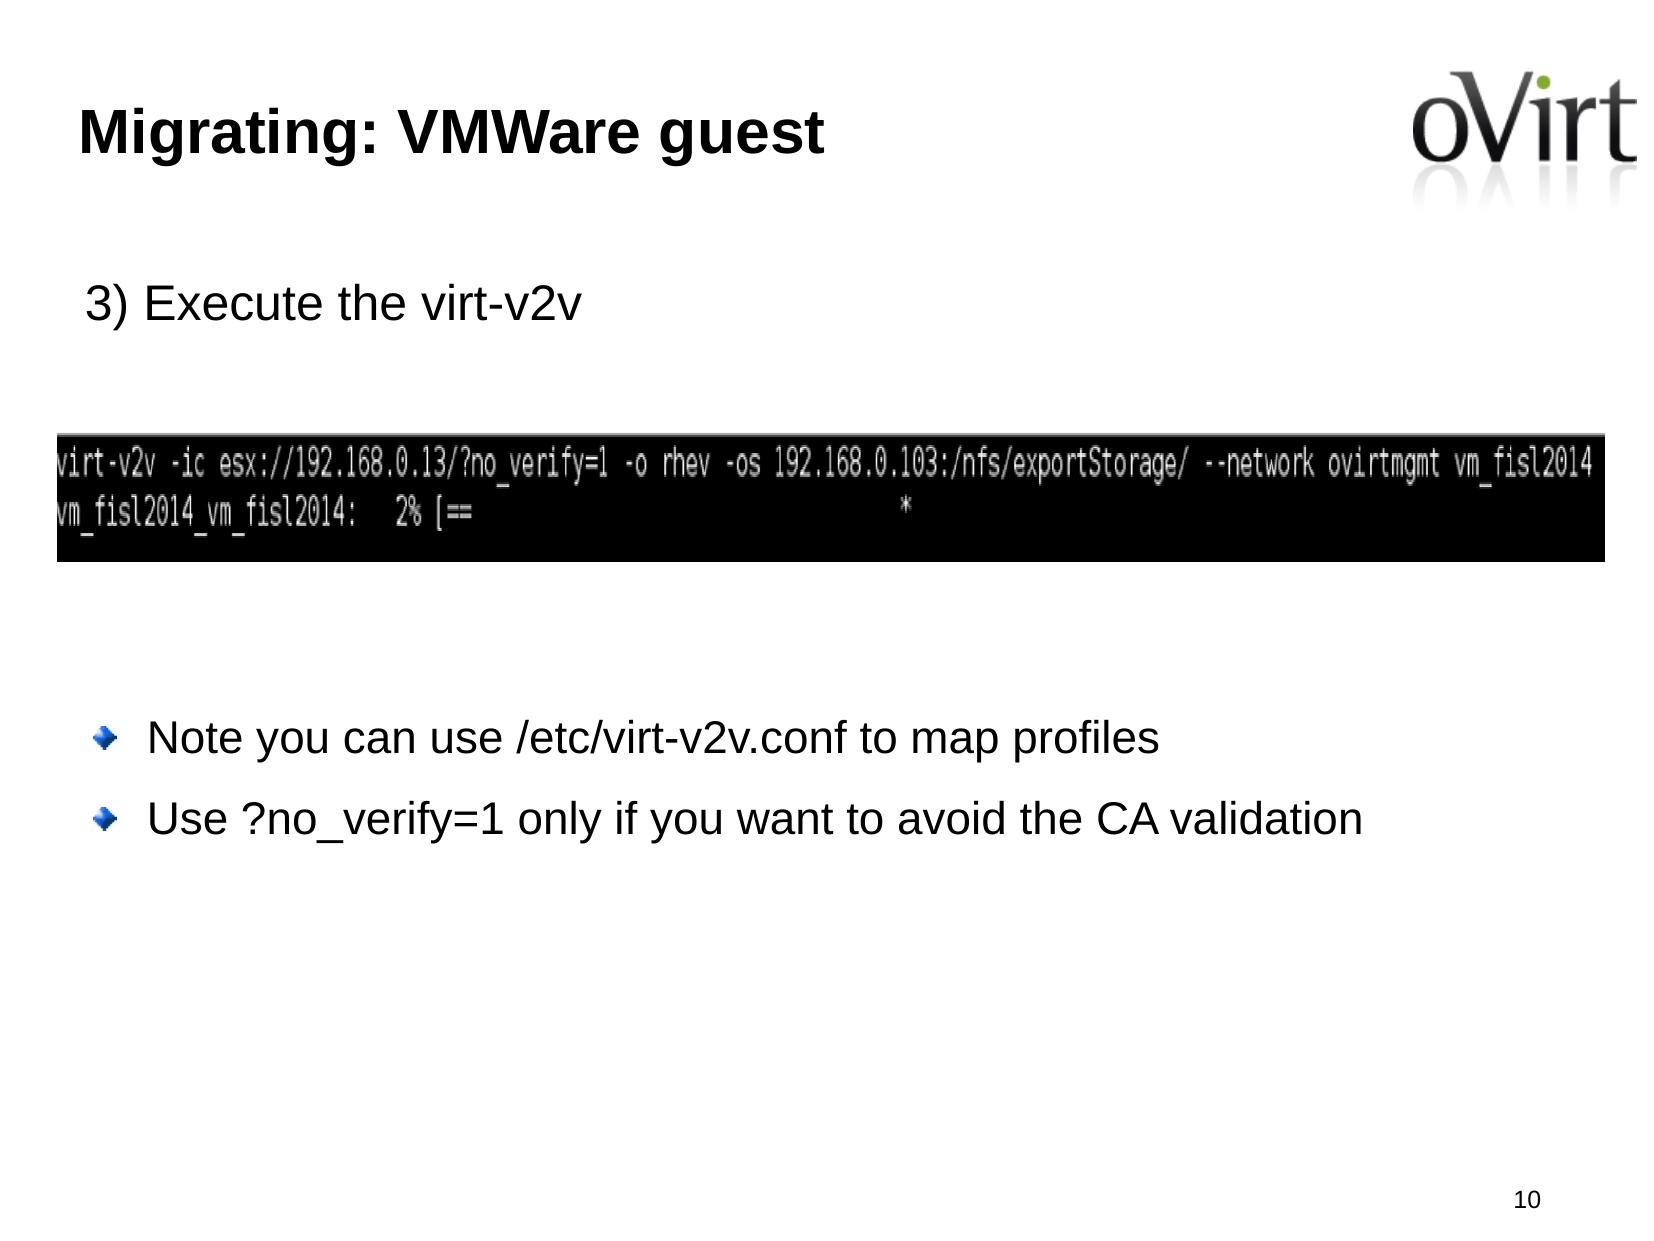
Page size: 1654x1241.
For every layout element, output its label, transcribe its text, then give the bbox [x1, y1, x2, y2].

text_box 3) Execute the virt-v2v [70, 202, 1291, 405]
text_box Migrating: VMWare guest [64, 30, 1285, 233]
picture [1413, 63, 1637, 212]
picture [57, 432, 1605, 562]
list Note you can use /etc/virt-v2v.conf to map profiles Use ?no_verify=1 only if you want to avoid the CA validation [75, 631, 1651, 893]
